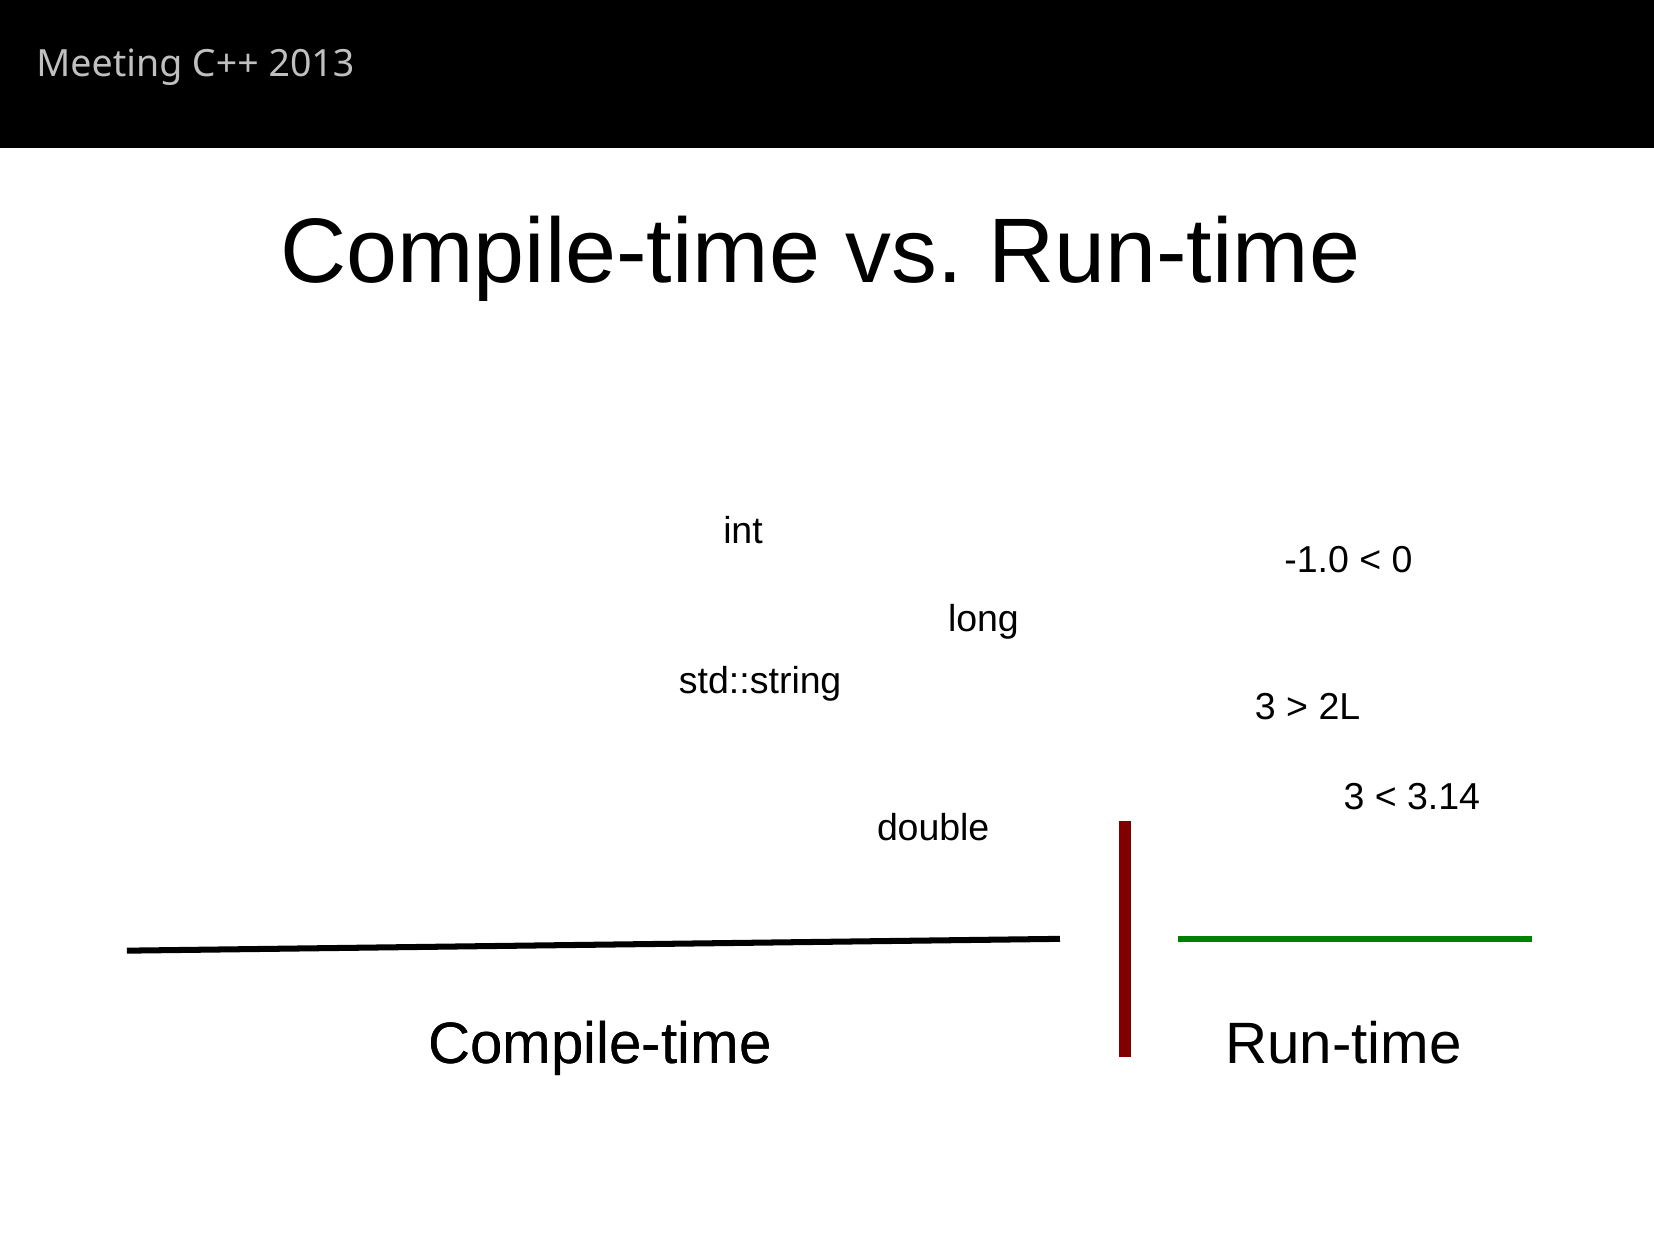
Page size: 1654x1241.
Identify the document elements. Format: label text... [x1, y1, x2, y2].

text_box long [933, 590, 1034, 648]
text_box std::string [664, 651, 857, 709]
text_box int [708, 501, 778, 559]
text_box 3 < 3.14 [1328, 767, 1495, 825]
text_box Compile-time [413, 1003, 787, 1084]
title Compile-time vs. Run-time [76, 147, 1565, 355]
text_box 3 > 2L [1240, 678, 1376, 735]
text_box Run-time [1210, 1003, 1478, 1084]
text_box double [862, 799, 1004, 857]
text_box -1.0 < 0 [1269, 531, 1428, 589]
